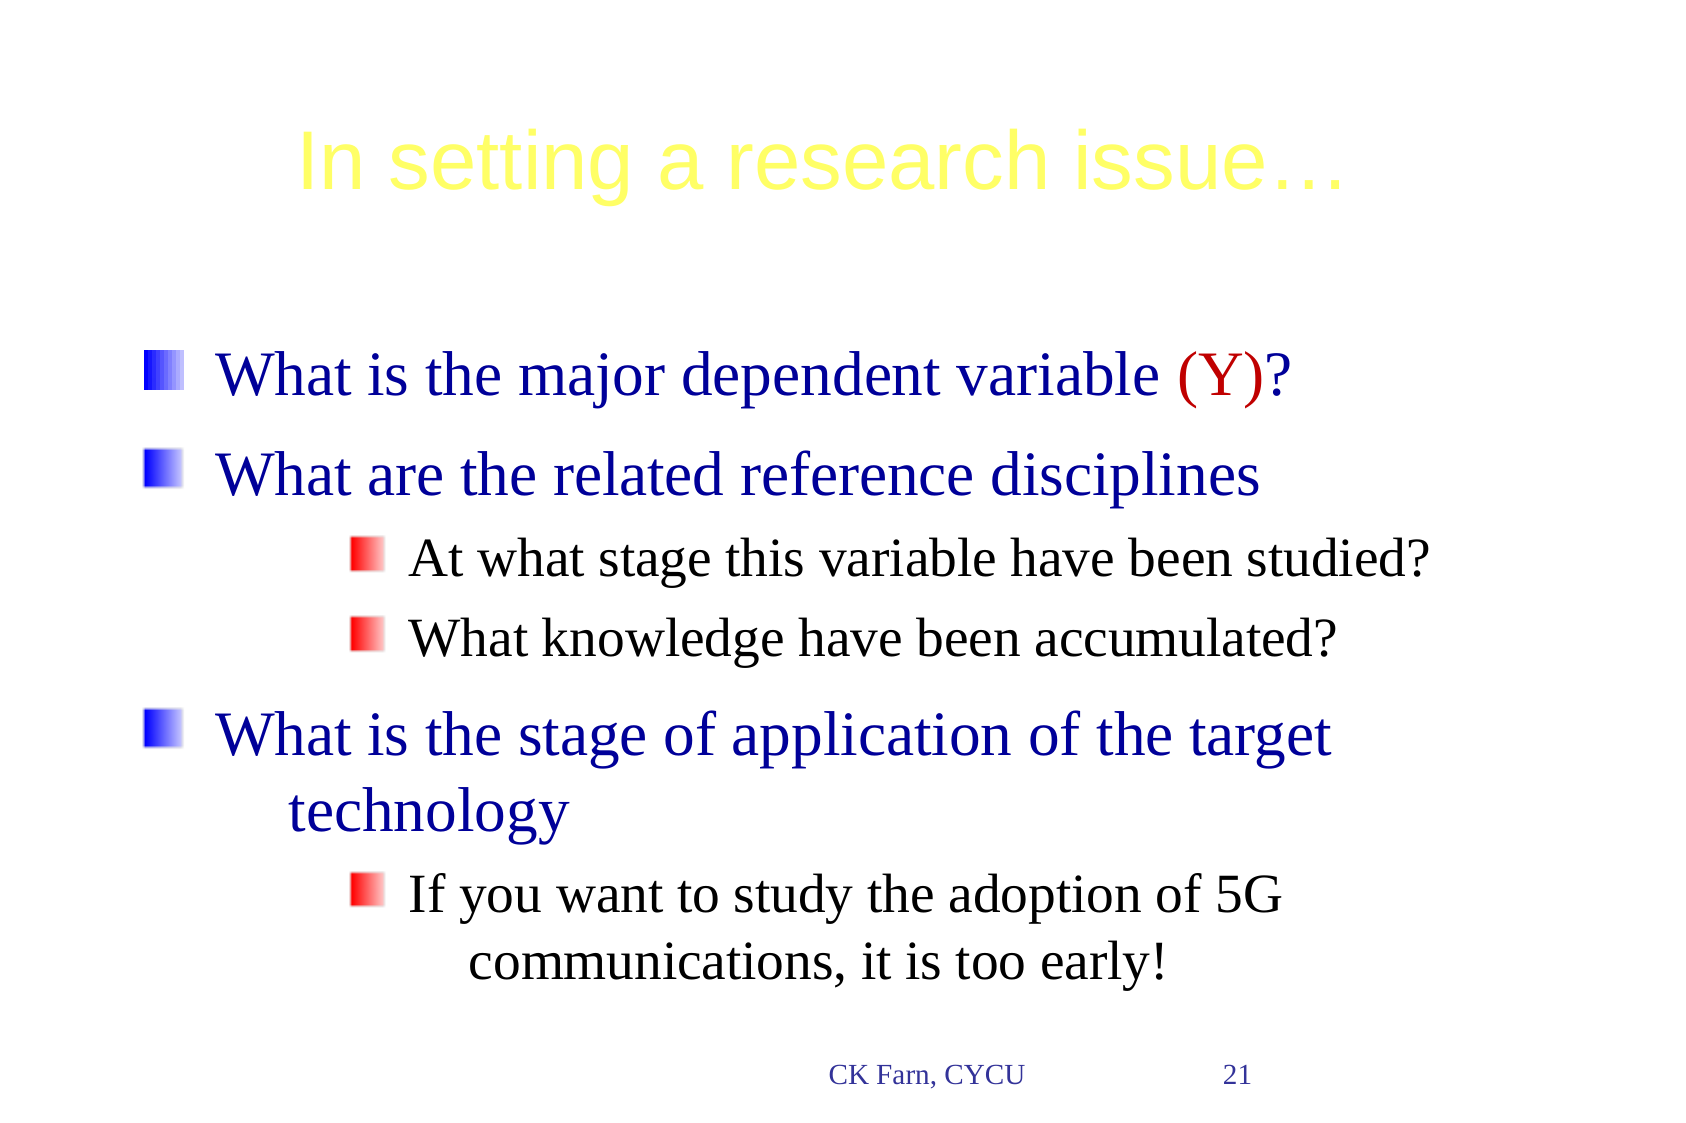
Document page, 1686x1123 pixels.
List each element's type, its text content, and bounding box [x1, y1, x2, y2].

slide_number 4 [1207, 1048, 1560, 1123]
list What is the major dependent variable (Y)? What are the related reference disciplines At what stage this variable have been studied? What knowledge have been accumulated? What is the stage of application of the target technology If you want to study the adoption of 5G communications, it is too early! [126, 324, 1560, 999]
title In setting a research issue… [280, 62, 1560, 250]
footer CK Farn, CYCU [660, 1048, 1194, 1123]
